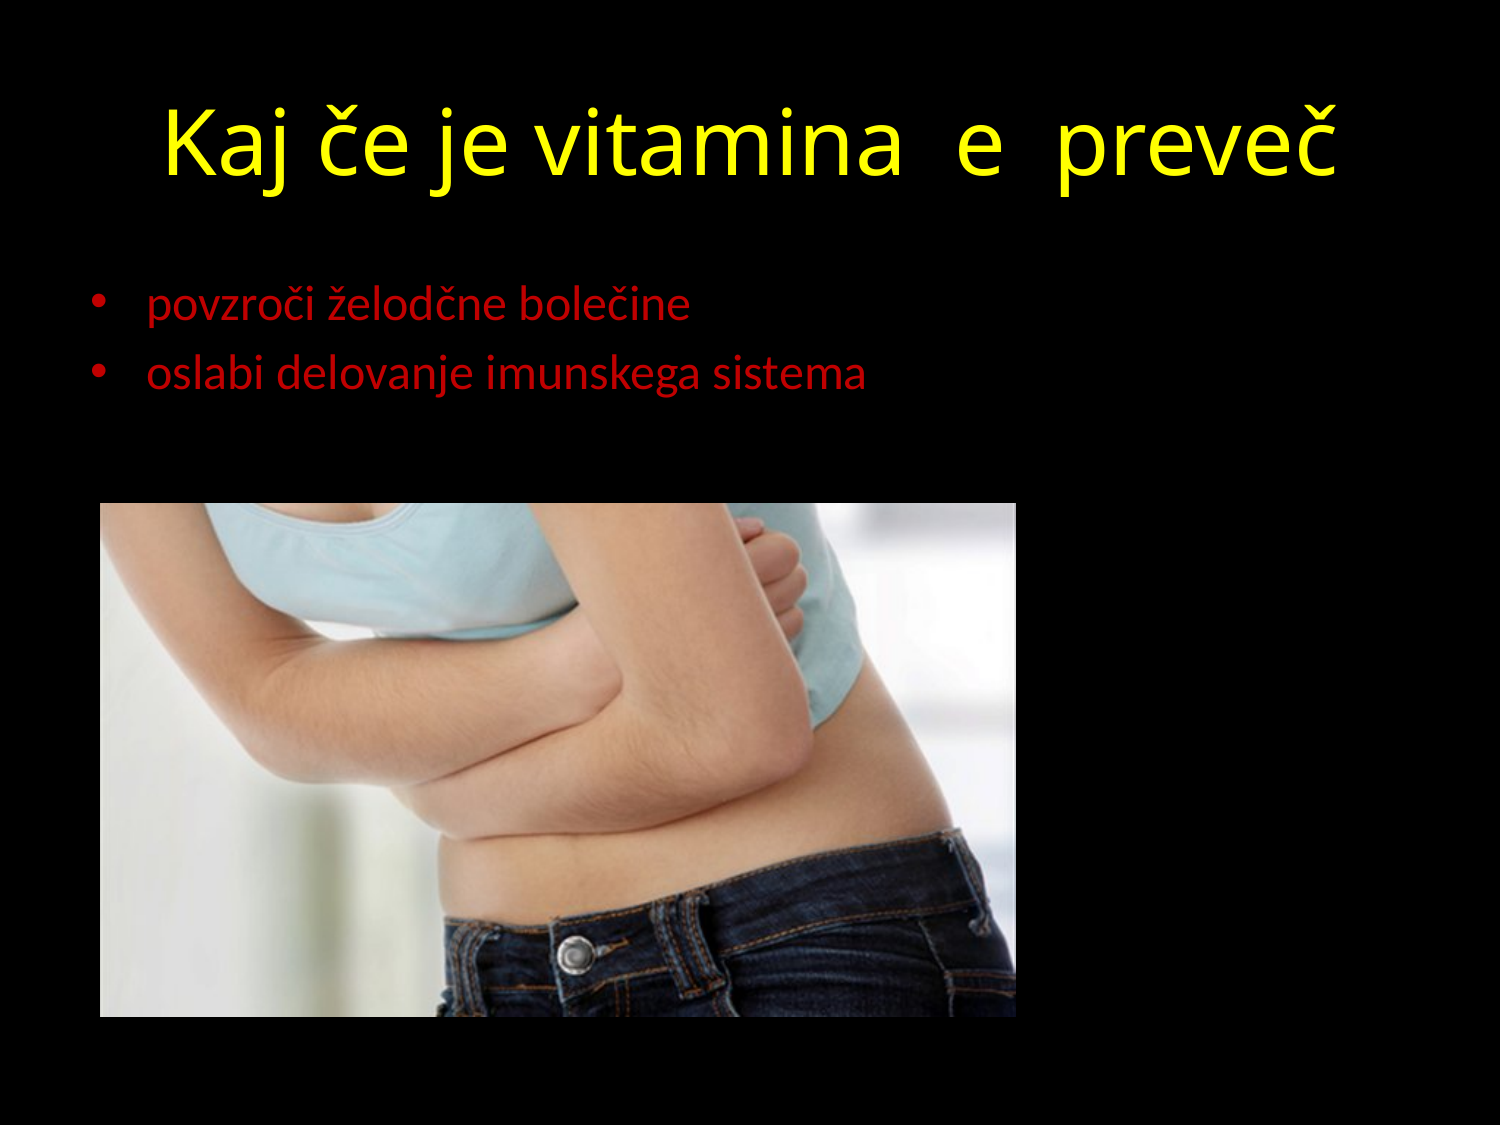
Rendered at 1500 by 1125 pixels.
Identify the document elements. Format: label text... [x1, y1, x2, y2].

list povzroči želodčne bolečine oslabi delovanje imunskega sistema [75, 262, 1425, 1094]
title Kaj če je vitamina e preveč [75, 45, 1425, 233]
picture [100, 503, 1016, 1017]
